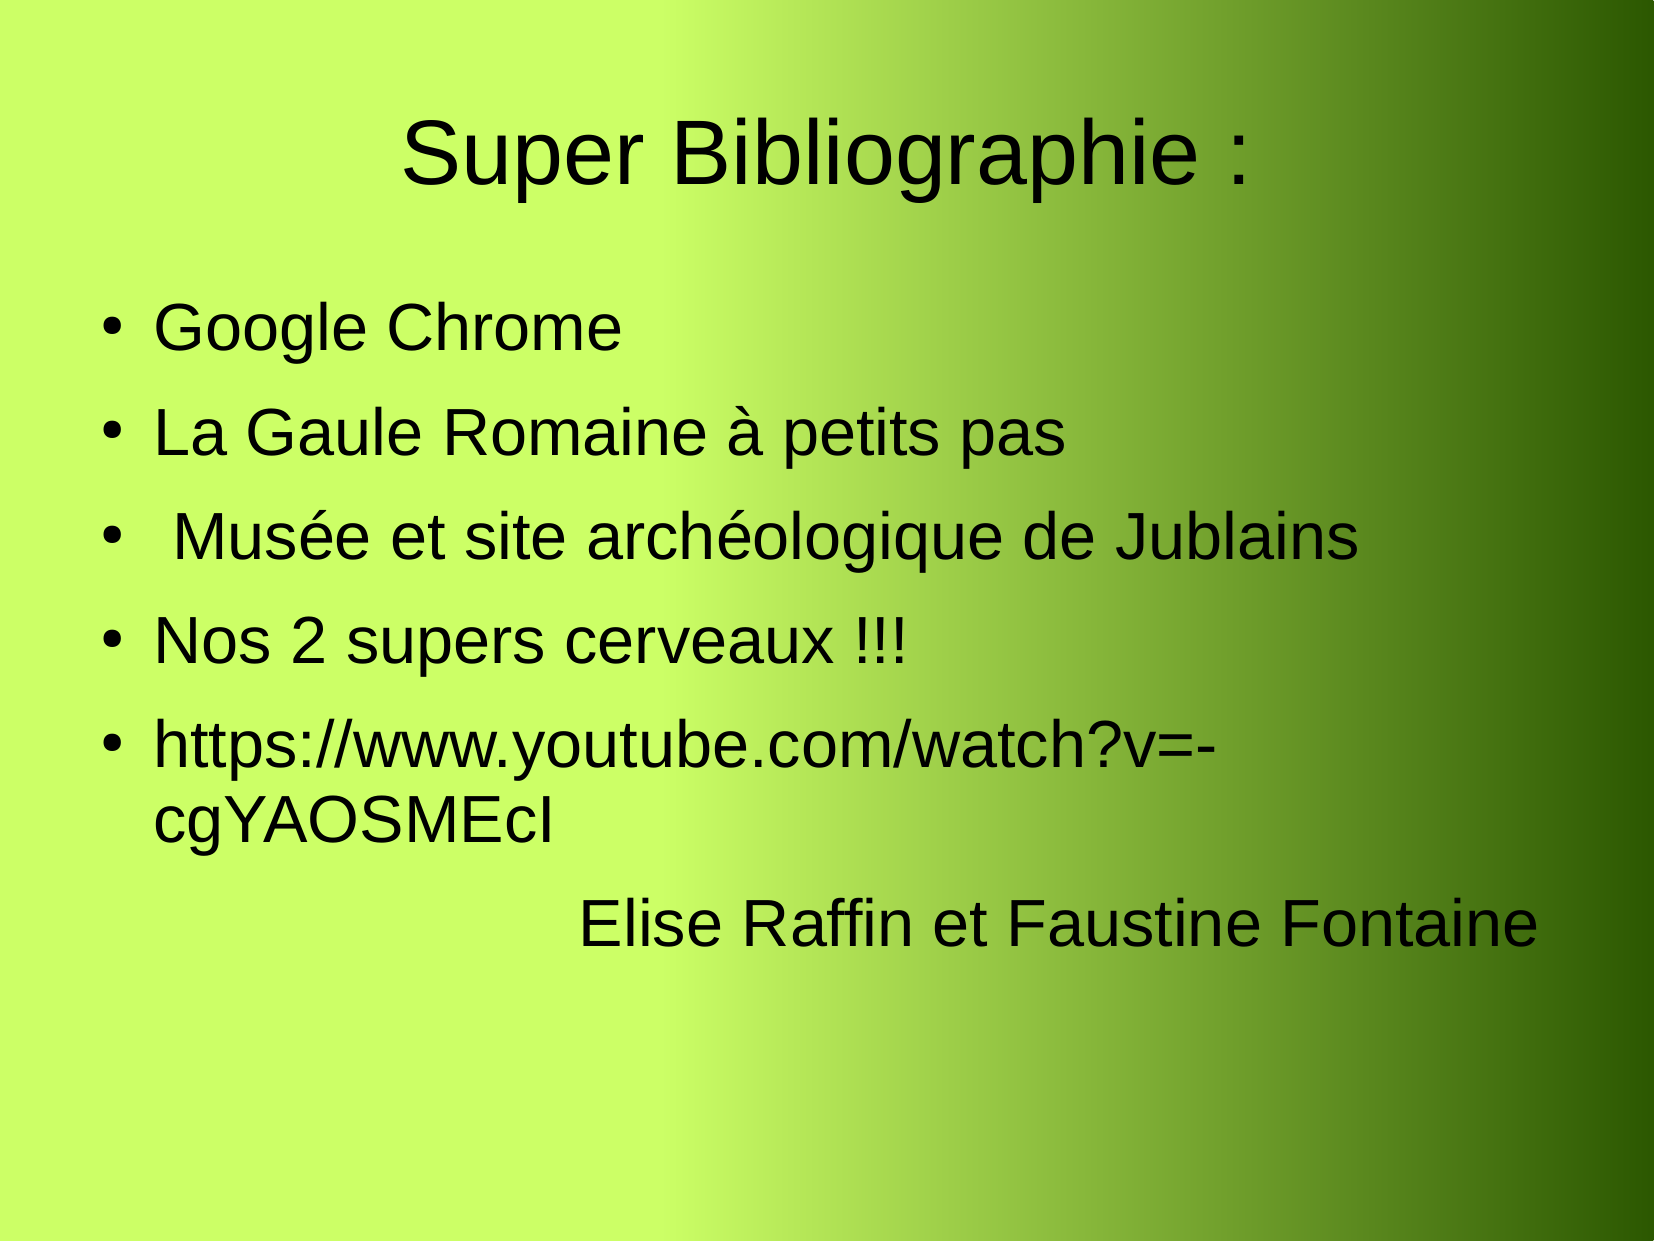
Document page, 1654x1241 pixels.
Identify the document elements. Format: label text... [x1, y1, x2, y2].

list Google Chrome La Gaule Romaine à petits pas Musée et site archéologique de Jublains Nos 2 supers cerveaux !!! https://www.youtube.com/watch?v=-cgYAOSMEcI Elise Raffin et Faustine Fontaine [82, 290, 1571, 1010]
title Super Bibliographie : [82, 49, 1571, 257]
